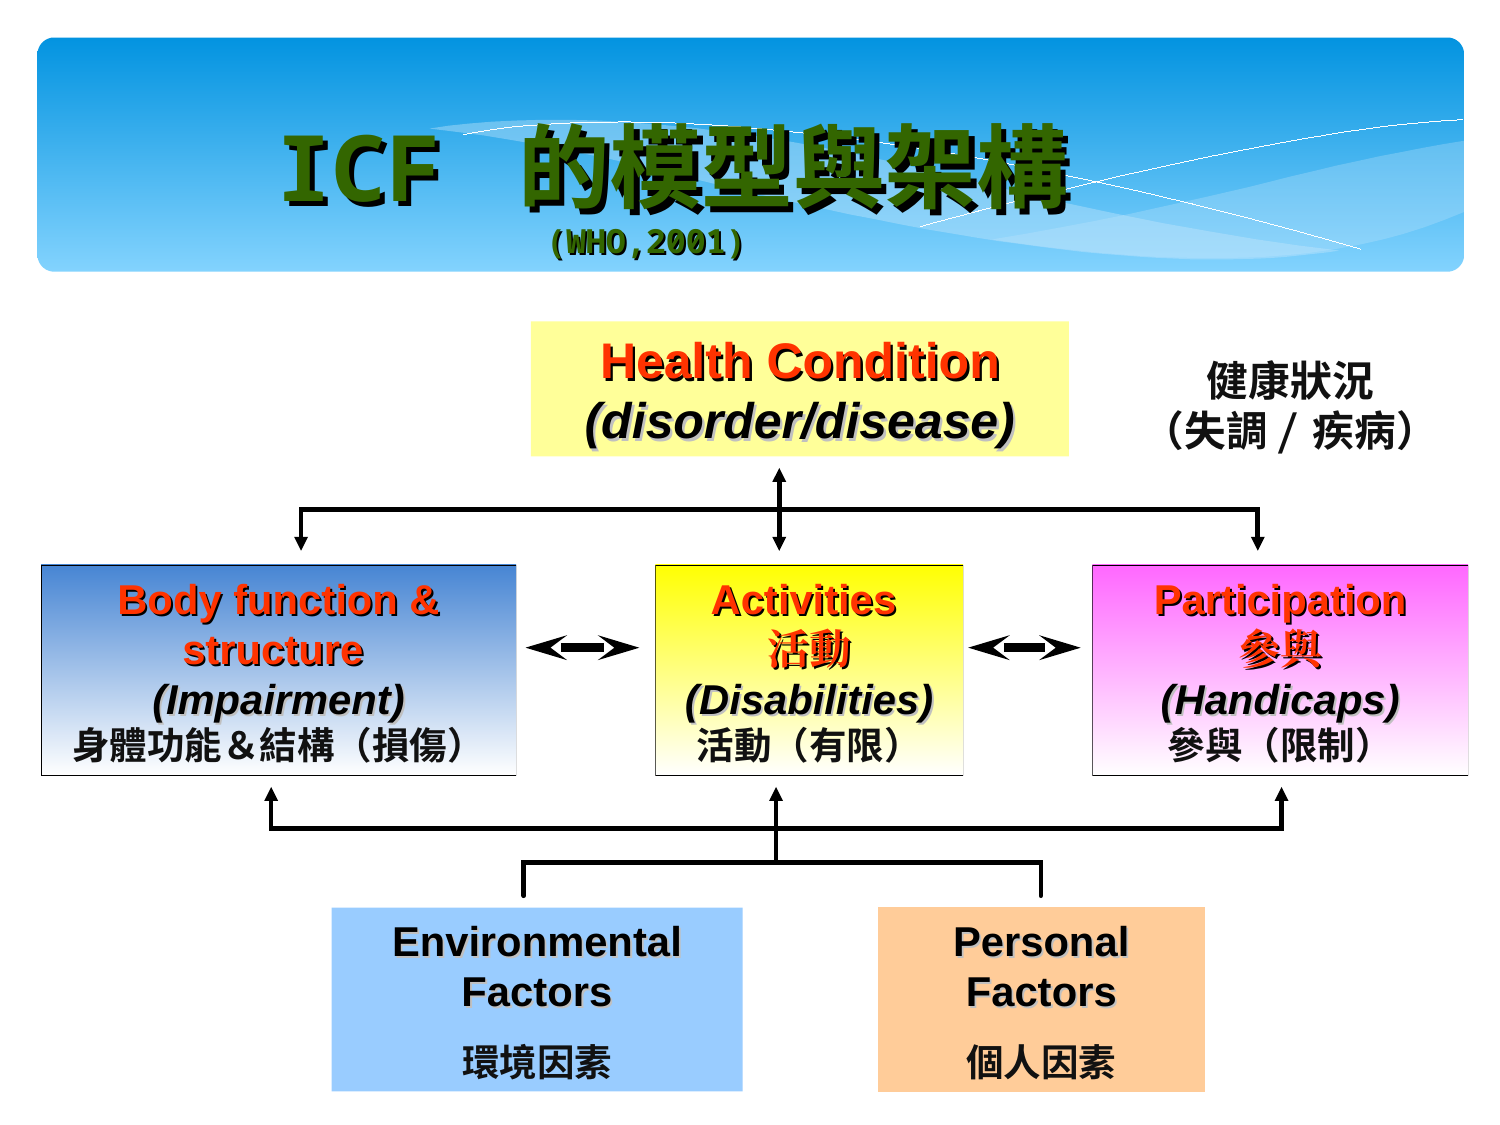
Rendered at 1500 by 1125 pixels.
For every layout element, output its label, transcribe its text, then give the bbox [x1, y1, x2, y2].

text_box Environmental Factors 環境因素 [331, 907, 743, 1092]
text_box Body function & structure (Impairment) 身體功能＆結構（損傷） [41, 564, 517, 776]
text_box Personal Factors 個人因素 [878, 907, 1204, 1092]
text_box Participation 參與 (Handicaps) 參與（限制） [1092, 564, 1469, 776]
text_box Activities 活動 (Disabilities) 活動（有限） [655, 564, 964, 776]
text_box 健康狀況 （失調/疾病） [1119, 328, 1462, 481]
text_box Health Condition (disorder/disease) [530, 321, 1069, 457]
text_box ICF 的模型與架構 (WHO,2001) [117, 91, 1176, 279]
